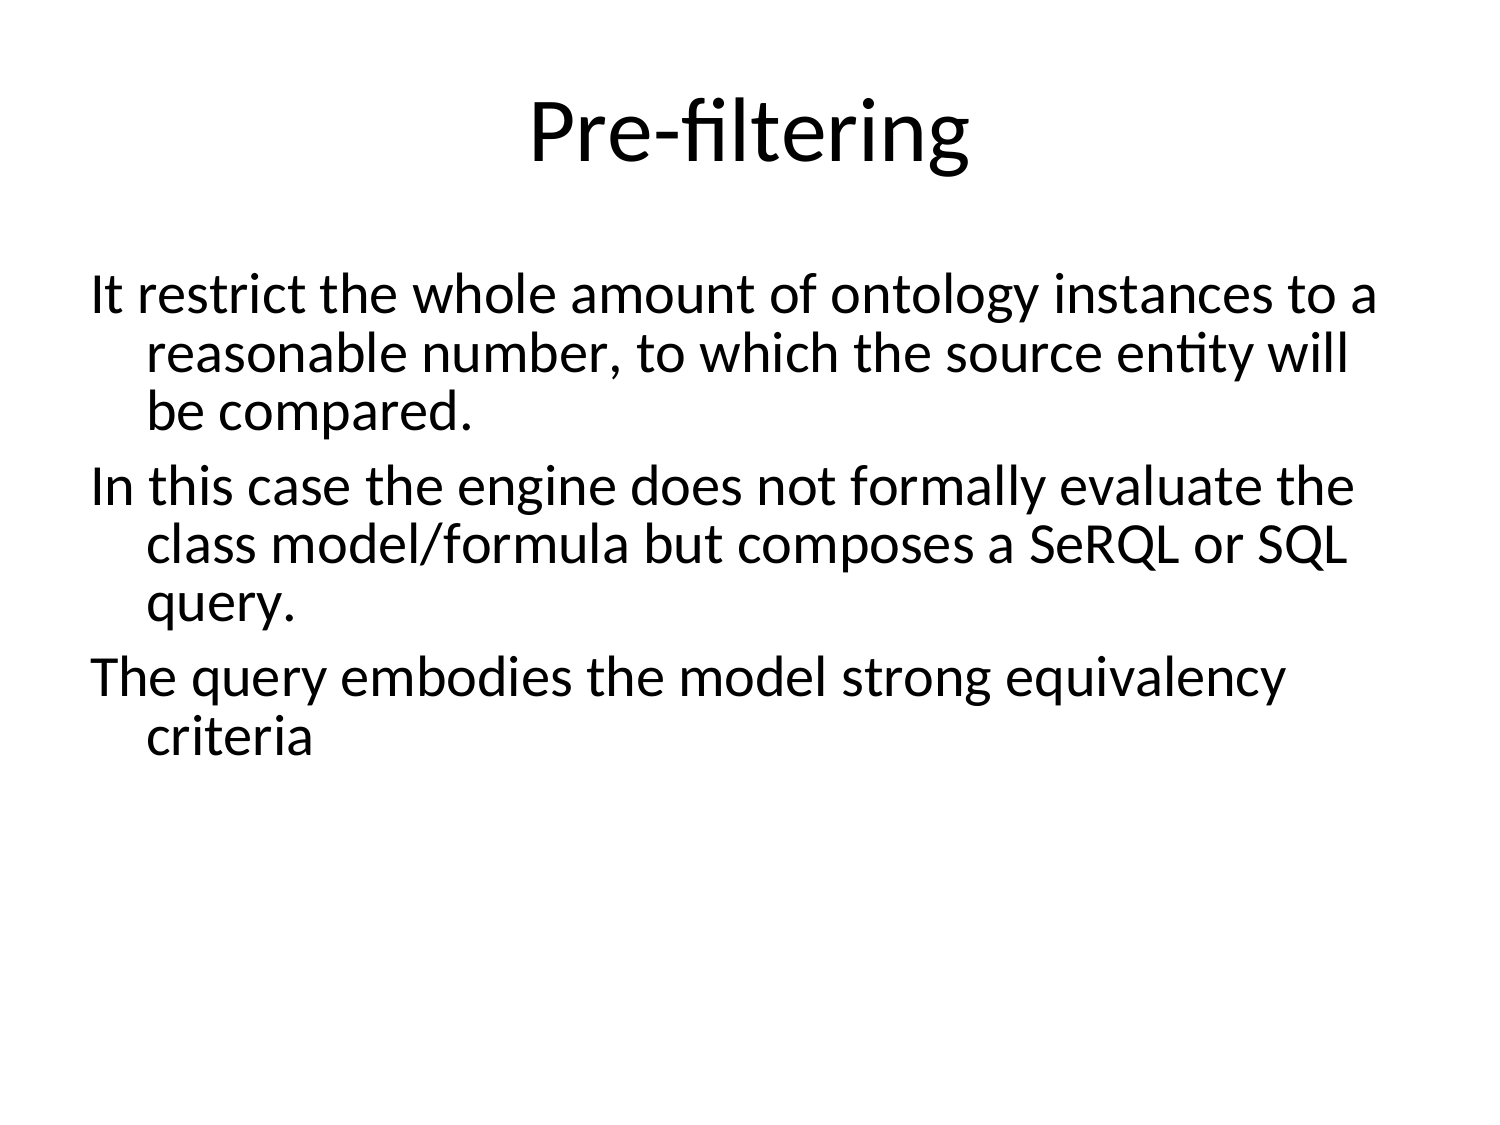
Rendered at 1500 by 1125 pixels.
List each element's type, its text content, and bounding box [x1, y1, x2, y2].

title Pre-filtering [75, 45, 1426, 233]
list It restrict the whole amount of ontology instances to a reasonable number, to which the source entity will be compared. In this case the engine does not formally evaluate the class model/formula but composes a SeRQL or SQL query. The query embodies the model strong equivalency criteria [75, 262, 1426, 1006]
